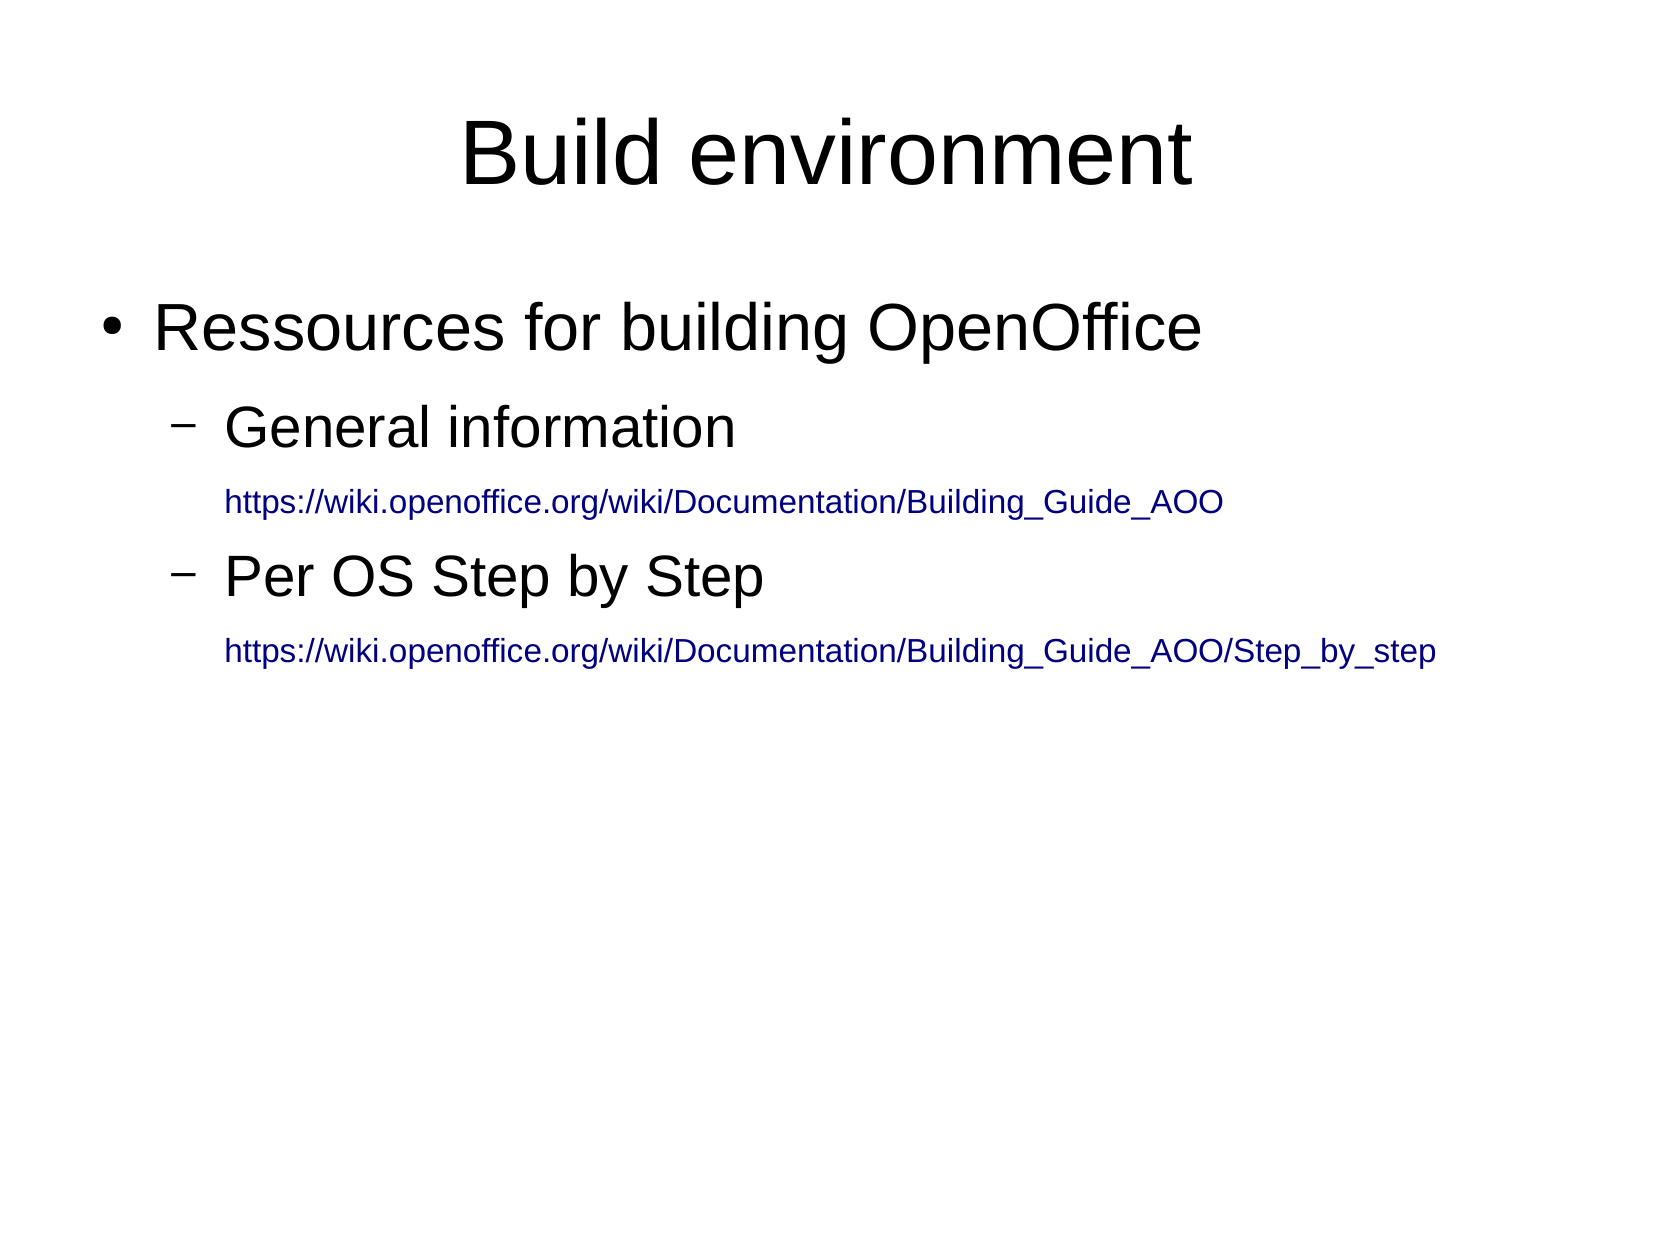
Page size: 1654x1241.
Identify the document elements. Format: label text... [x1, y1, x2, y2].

list Ressources for building OpenOffice General information https://wiki.openoffice.org/wiki/Documentation/Building_Guide_AOO Per OS Step by Step https://wiki.openoffice.org/wiki/Documentation/Building_Guide_AOO/Step_by_step [82, 290, 1571, 1109]
title Build environment [82, 49, 1571, 257]
